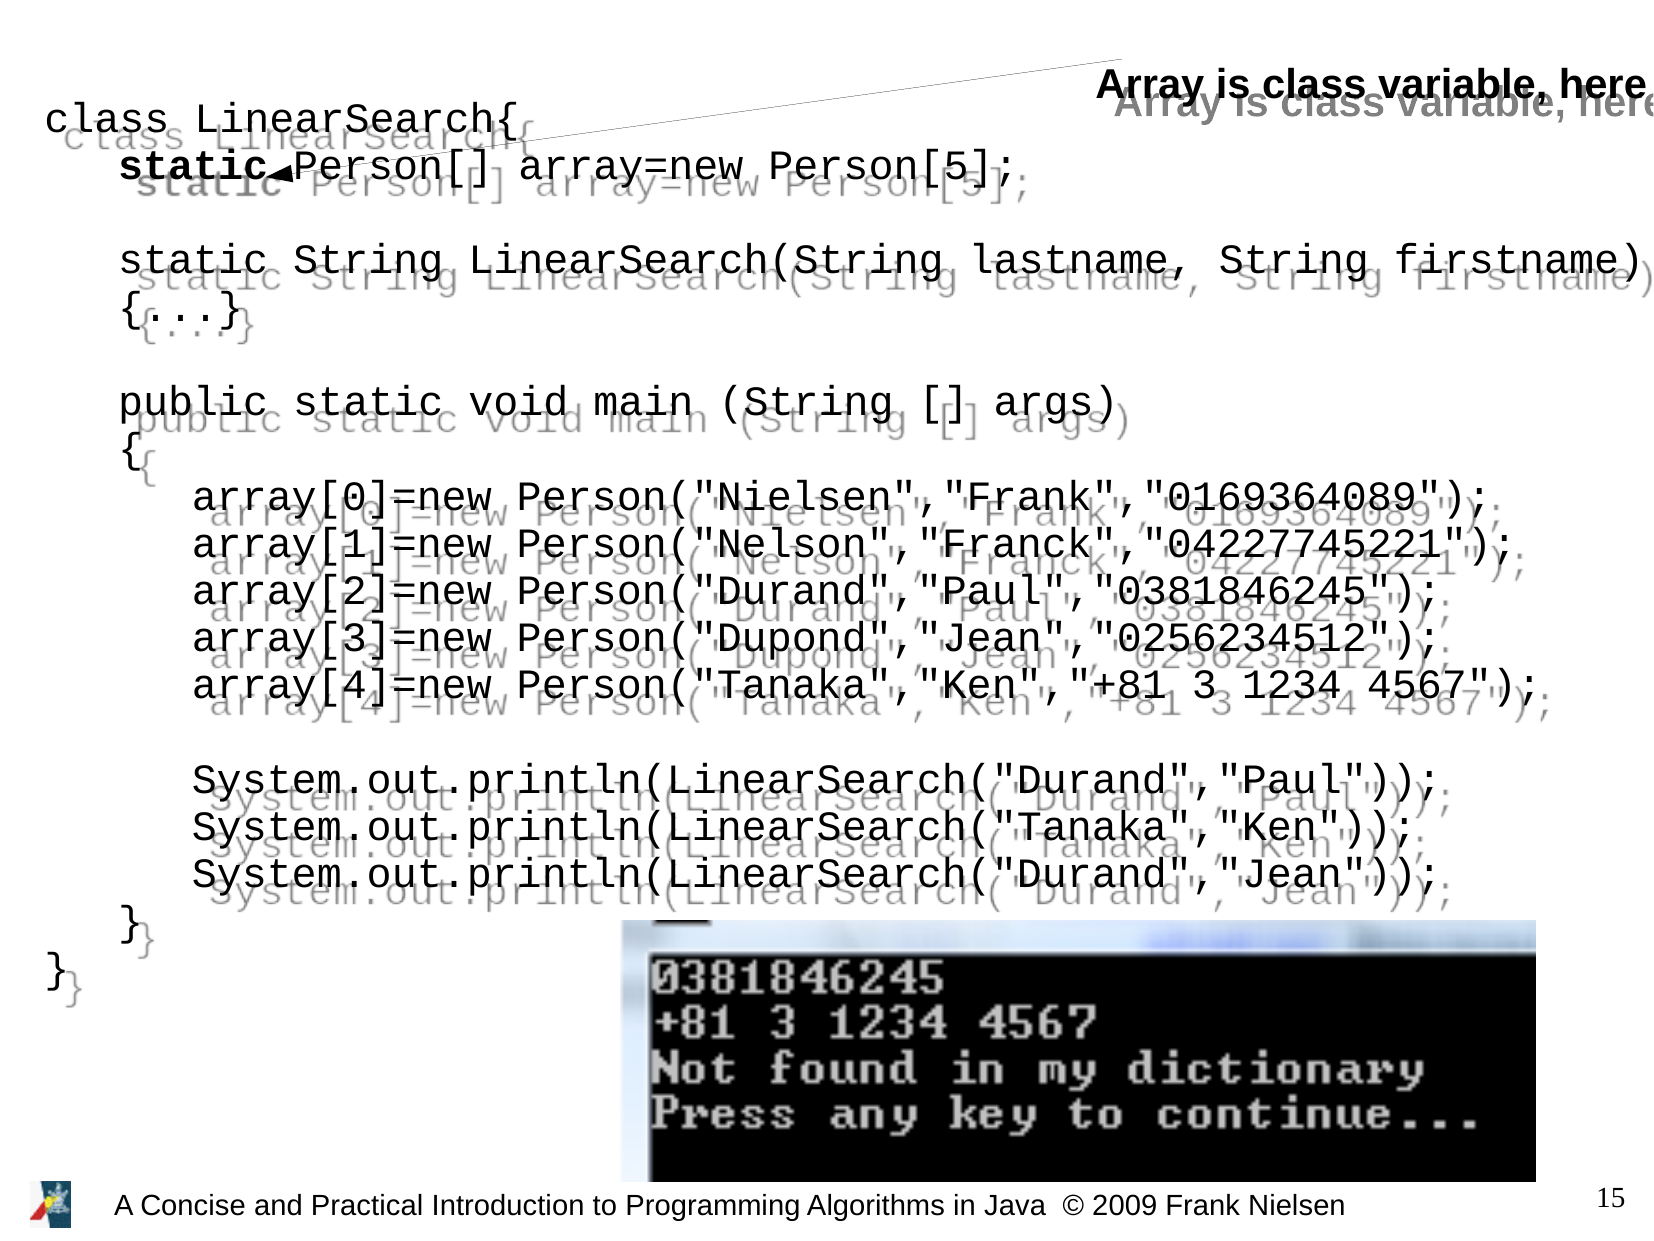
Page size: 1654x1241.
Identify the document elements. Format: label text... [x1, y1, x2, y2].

picture [620, 920, 1536, 1182]
text_box Array is class variable, here [1080, 53, 1654, 116]
text_box class LinearSearch{ static Person[] array=new Person[5]; static String LinearSearch(String lastname, String firstname) {...} public static void main (String [] args) { array[0]=new Person("Nielsen","Frank","0169364089"); array[1]=new Person("Nelson","Franck","04227745221"); array[2]=new Person("Durand","Paul","0381846245"); array[3]=new Person("Dupond","Jean","0256234512"); array[4]=new Person("Tanaka","Ken","+81 3 1234 4567"); System.out.println(LinearSearch("Durand","Paul")); System.out.println(LinearSearch("Tanaka","Ken")); System.out.println(LinearSearch("Durand","Jean")); } } [29, 90, 1654, 1241]
